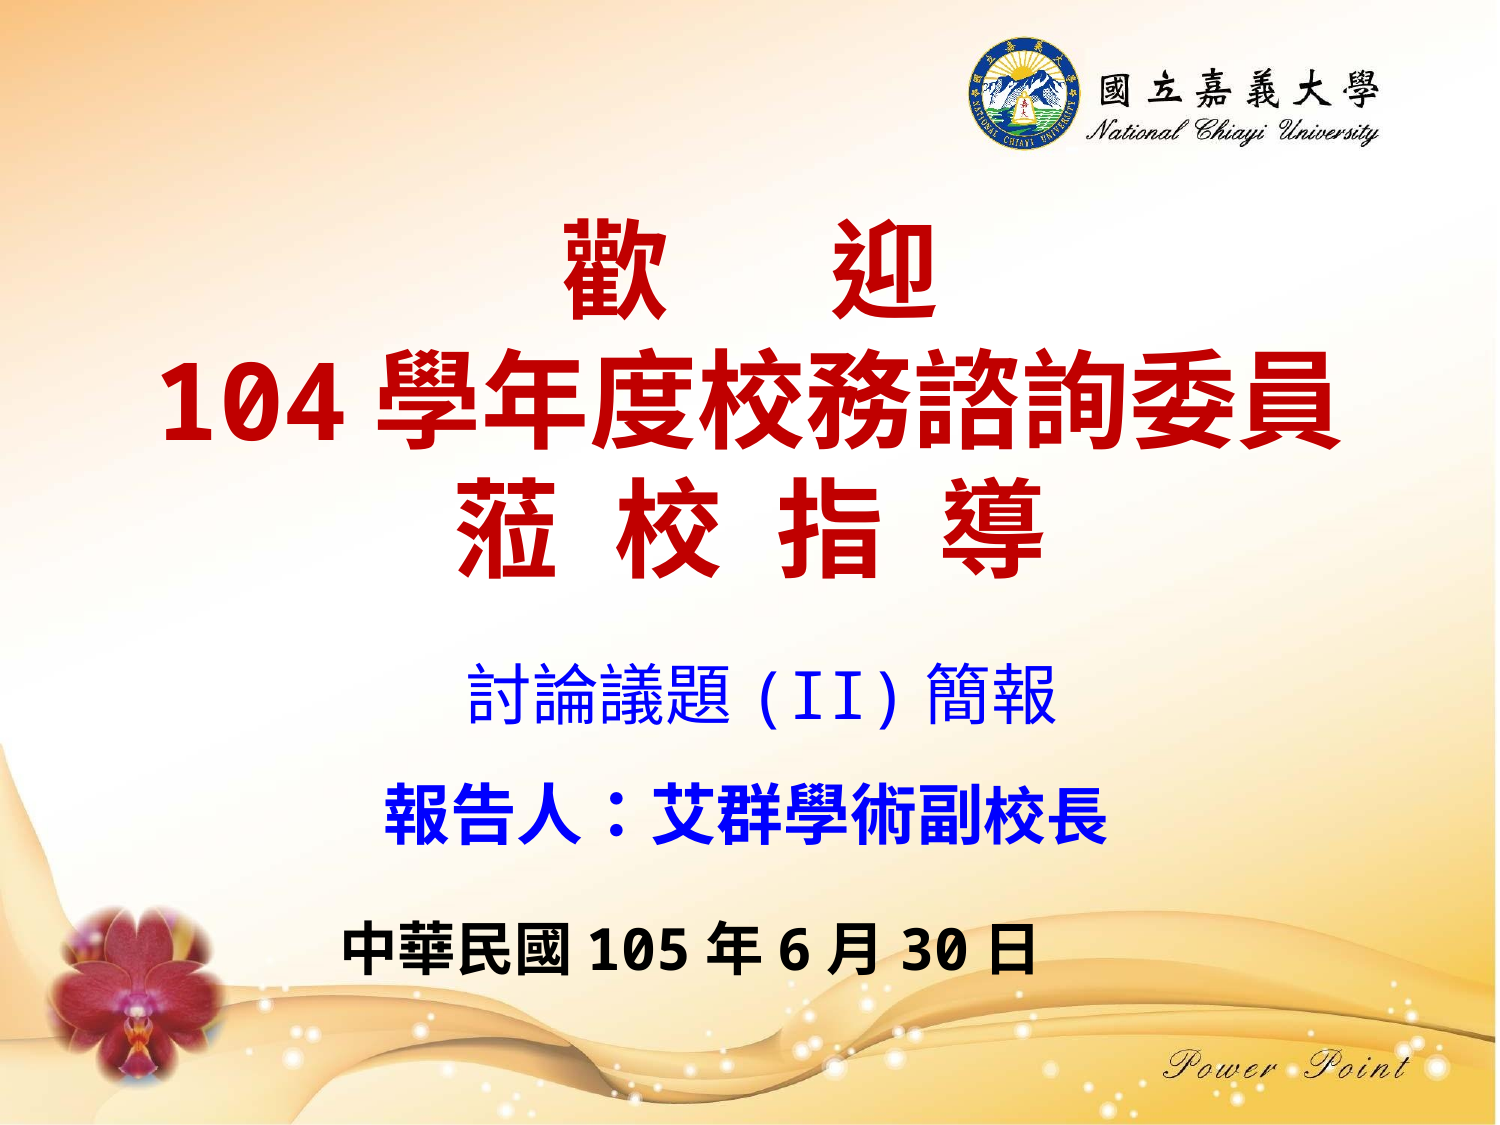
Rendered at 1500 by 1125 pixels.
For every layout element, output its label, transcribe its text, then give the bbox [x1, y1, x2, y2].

text_box 中華民國105年6月30日 [324, 905, 1235, 991]
title 歡 迎 104學年度校務諮詢委員 蒞 校 指 導 [135, 184, 1365, 610]
text_box 討論議題(II)簡報 報告人：艾群學術副校長 [301, 645, 1223, 863]
